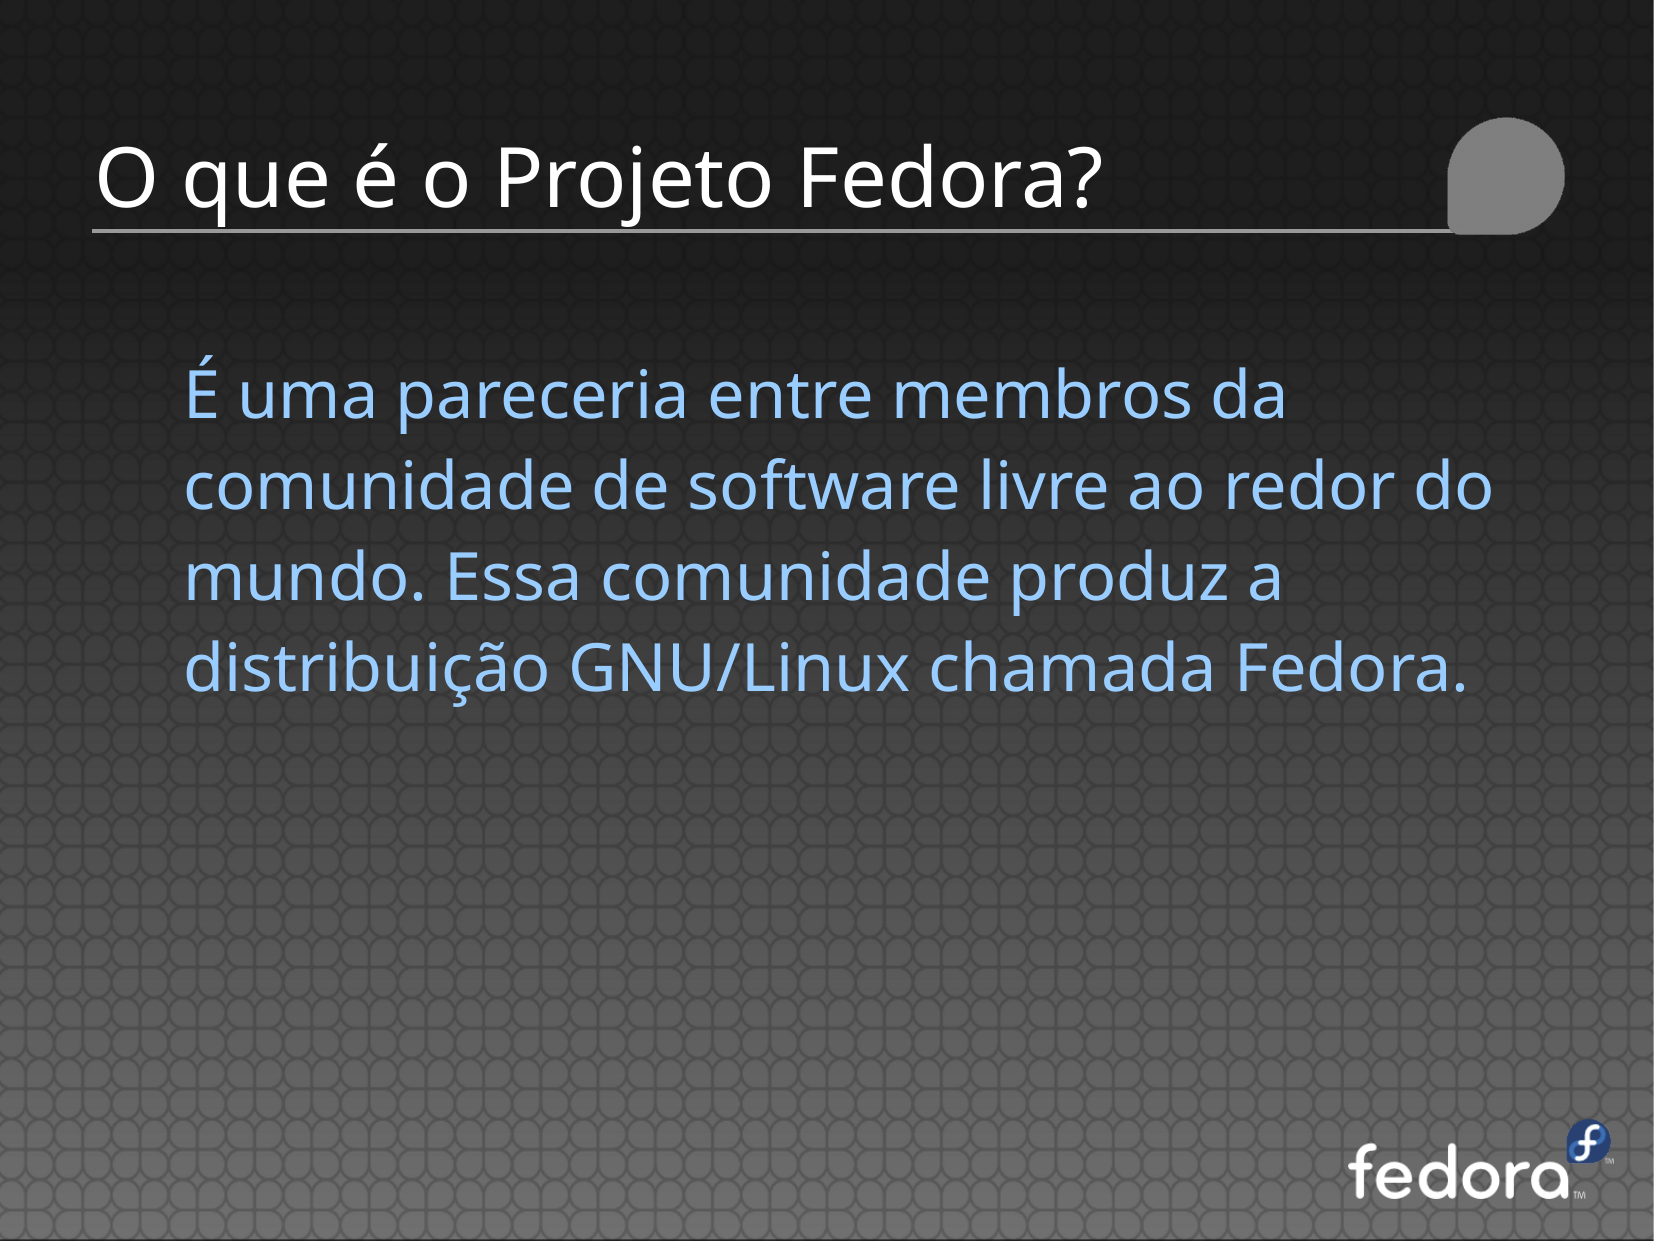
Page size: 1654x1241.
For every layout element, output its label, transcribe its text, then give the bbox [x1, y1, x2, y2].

picture [0, 0, 1654, 1241]
list É uma pareceria entre membros da comunidade de software livre ao redor do mundo. Essa comunidade produz a distribuição GNU/Linux chamada Fedora. [112, 227, 1501, 1163]
title O que é o Projeto Fedora? [94, 100, 1426, 251]
